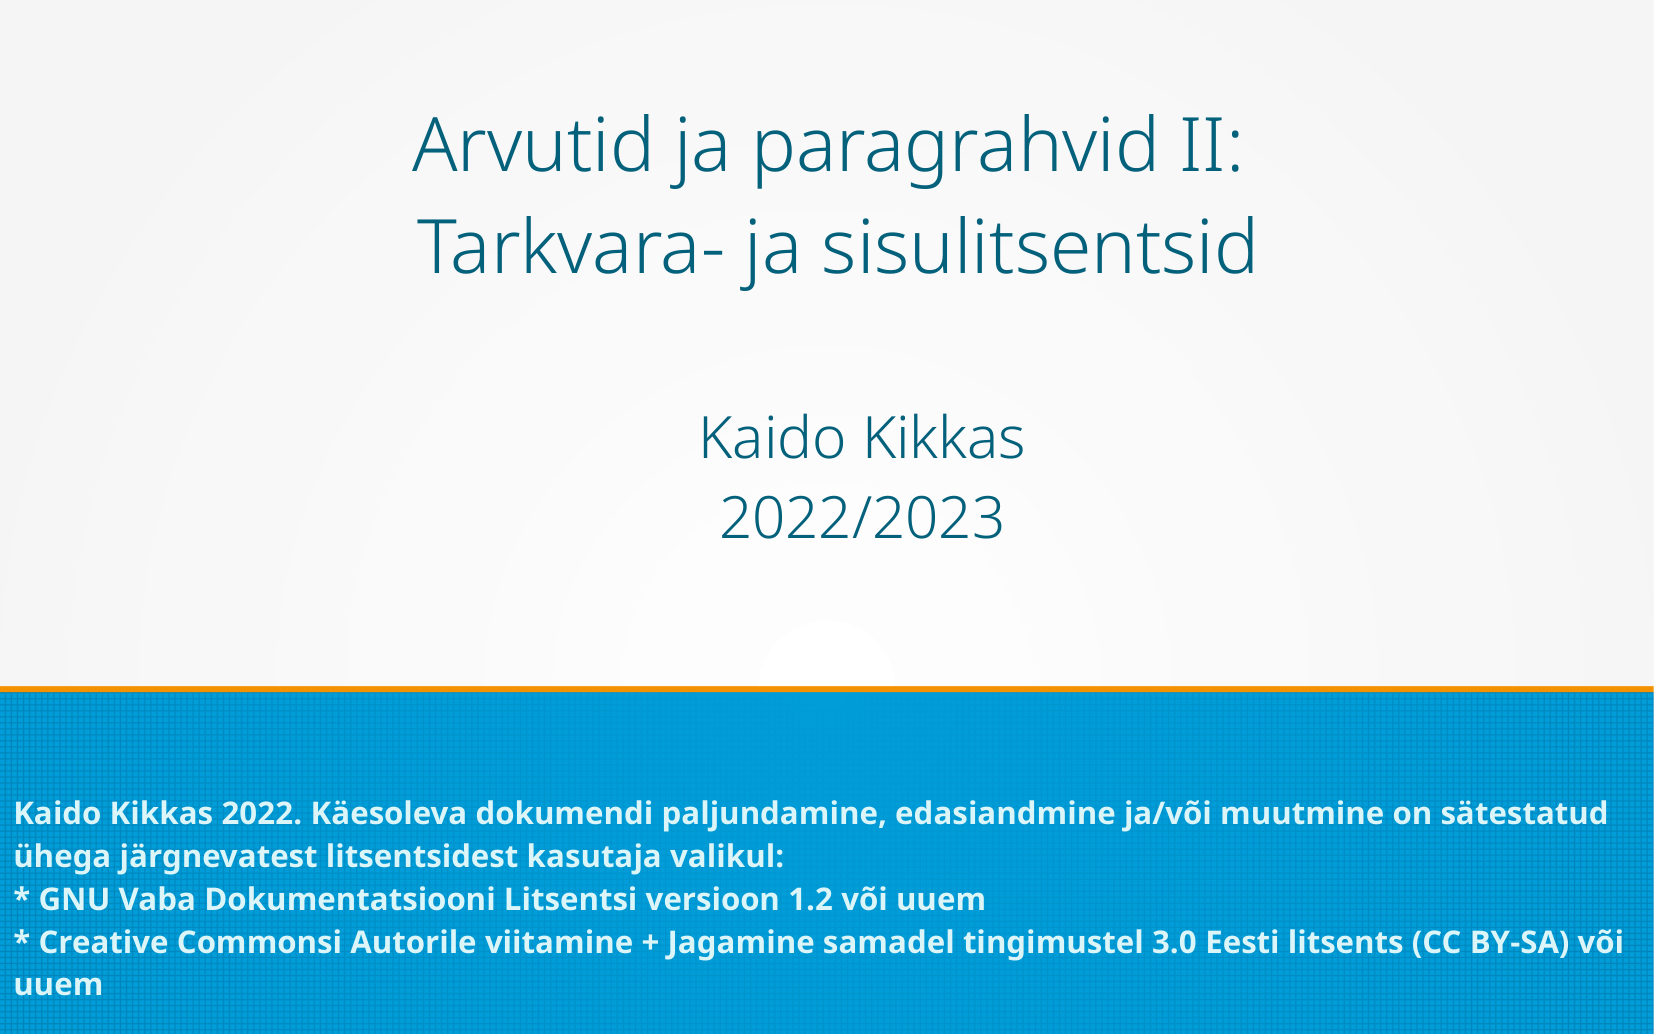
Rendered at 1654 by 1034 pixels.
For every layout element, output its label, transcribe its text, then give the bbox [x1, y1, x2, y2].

title Arvutid ja paragrahvid II: Tarkvara- ja sisulitsentsid [70, 37, 1607, 296]
title Kaido Kikkas 2022/2023 [342, 344, 1382, 556]
picture [0, 0, 1654, 692]
subtitle Kaido Kikkas 2022. Käesoleva dokumendi paljundamine, edasiandmine ja/või muutmine on sätestatud ühega järgnevatest litsentsidest kasutaja valikul: * GNU Vaba Dokumentatsiooni Litsentsi versioon 1.2 või uuem * Creative Commonsi Autorile viitamine + Jagamine samadel tingimustel 3.0 Eesti litsents (CC BY-SA) või uuem [13, 791, 1630, 1004]
